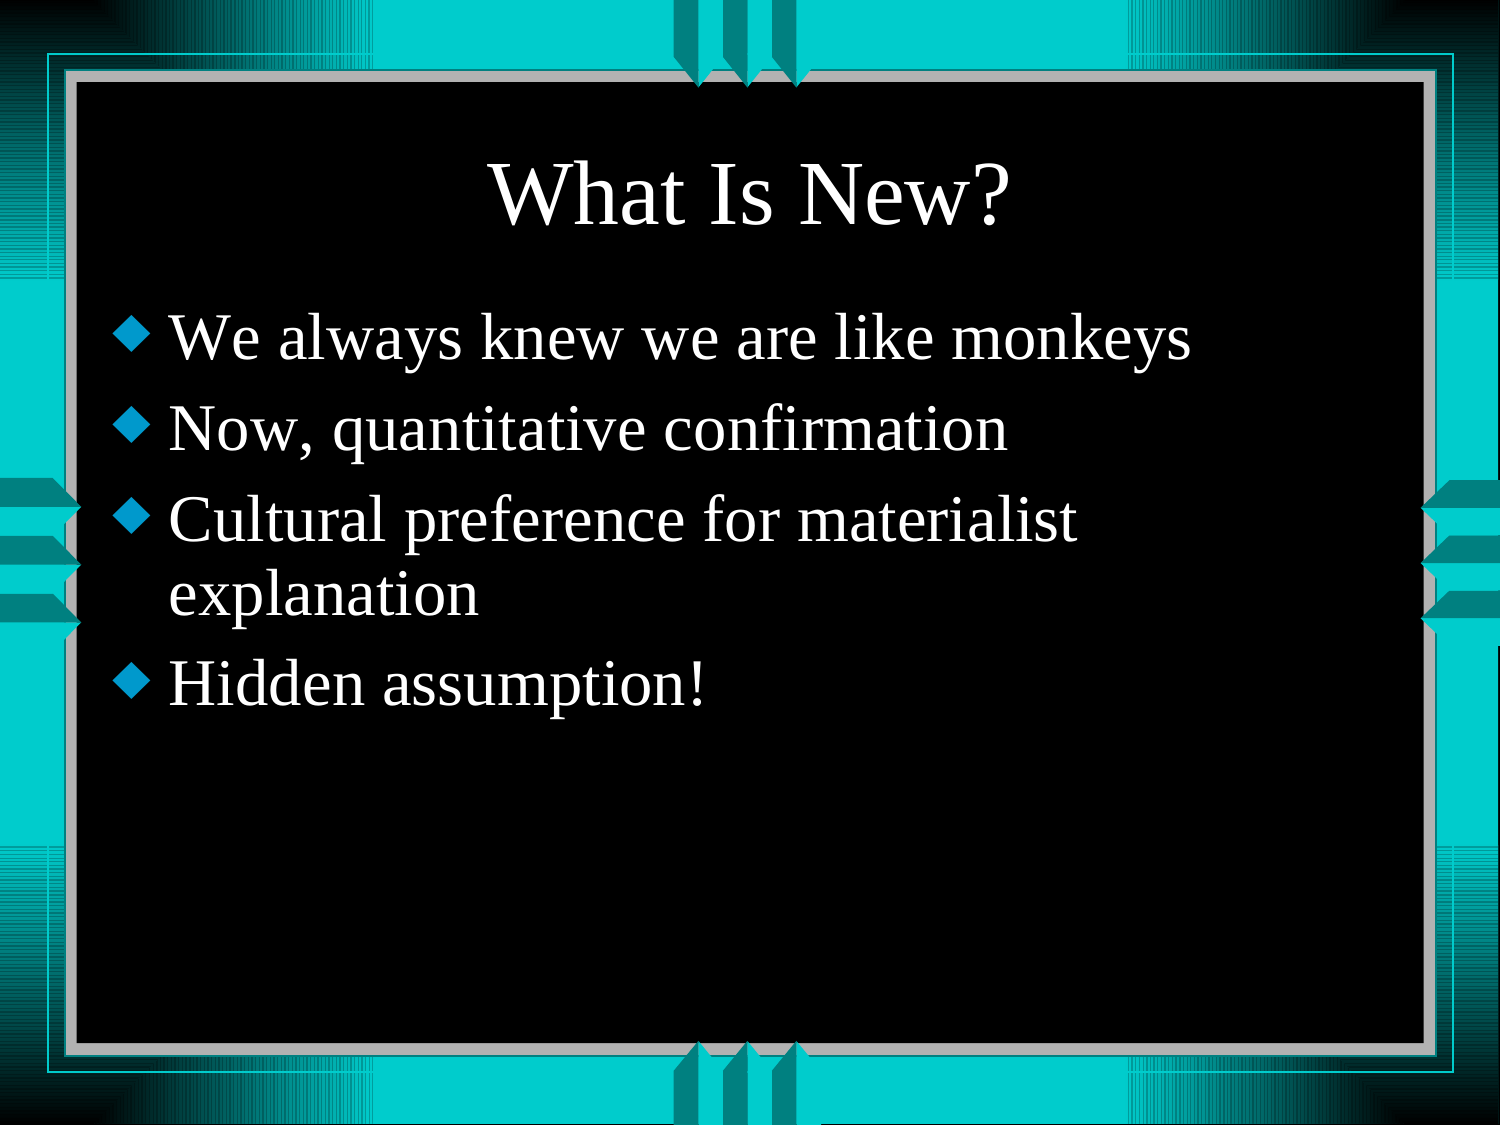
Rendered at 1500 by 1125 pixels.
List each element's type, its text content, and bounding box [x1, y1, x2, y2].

list We always knew we are like monkeys Now, quantitative confirmation Cultural preference for materialist explanation Hidden assumption! [112, 299, 1388, 976]
title What Is New? [112, 99, 1388, 288]
